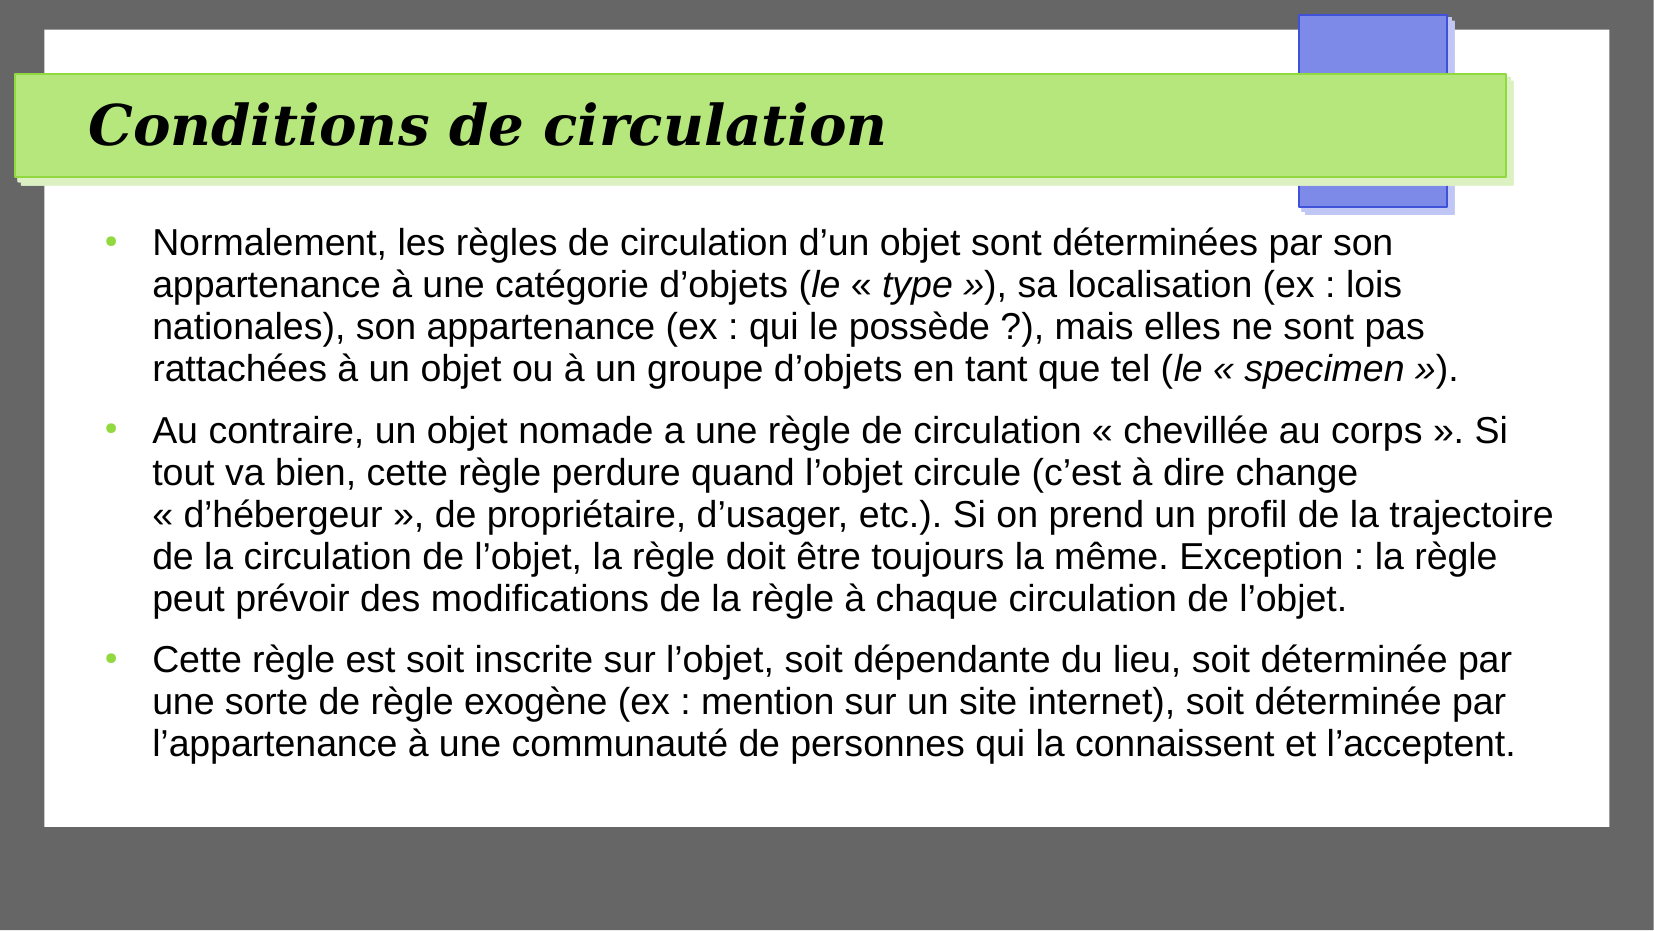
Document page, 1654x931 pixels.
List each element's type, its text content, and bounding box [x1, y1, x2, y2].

list Normalement, les règles de circulation d’un objet sont déterminées par son appartenance à une catégorie d’objets (le « type »), sa localisation (ex : lois nationales), son appartenance (ex : qui le possède ?), mais elles ne sont pas rattachées à un objet ou à un groupe d’objets en tant que tel (le « specimen »). Au contraire, un objet nomade a une règle de circulation « chevillée au corps ». Si tout va bien, cette règle perdure quand l’objet circule (c’est à dire change « d’hébergeur », de propriétaire, d’usager, etc.). Si on prend un profil de la trajectoire de la circulation de l’objet, la règle doit être toujours la même. Exception : la règle peut prévoir des modifications de la règle à chaque circulation de l’objet. Cette règle est soit inscrite sur l’objet, soit dépendante du lieu, soit déterminée par une sorte de règle exogène (ex : mention sur un site internet), soit déterminée par l’appartenance à une communauté de personnes qui la connaissent et l’acceptent. [88, 221, 1565, 813]
title Conditions de circulation [88, 73, 1506, 178]
